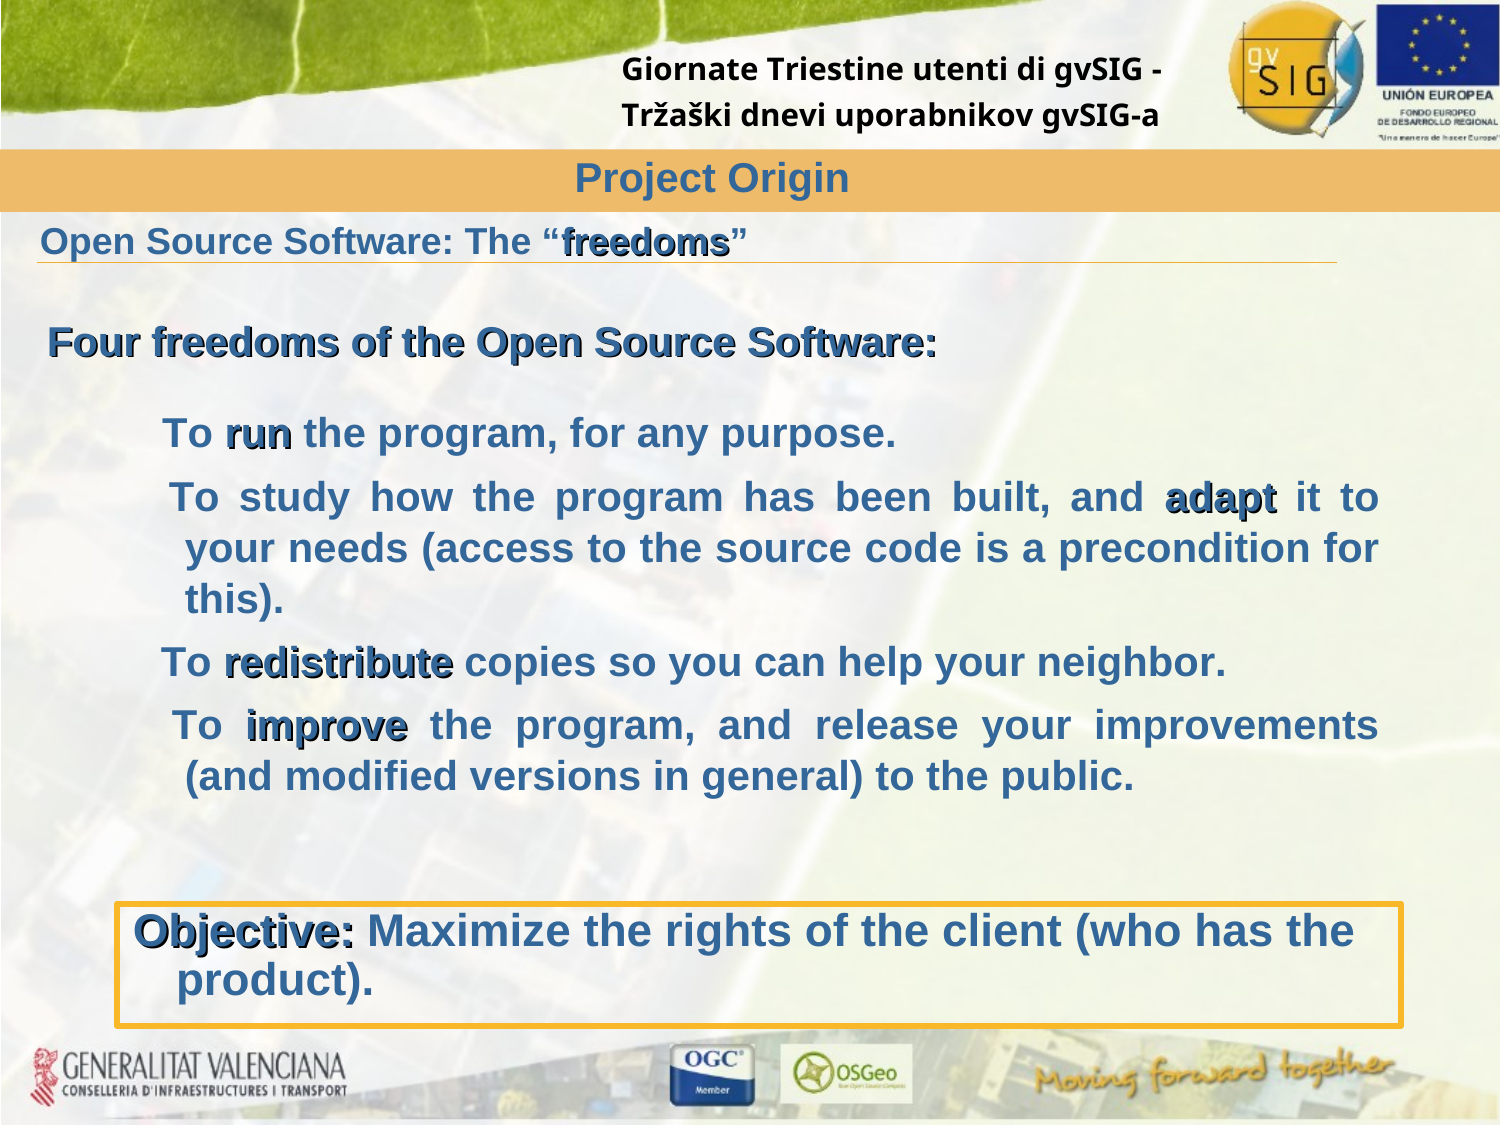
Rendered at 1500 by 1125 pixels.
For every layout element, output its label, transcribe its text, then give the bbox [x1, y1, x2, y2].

picture [1, 0, 1500, 149]
list To run the program, for any purpose. To study how the program has been built, and adapt it to your needs (access to the source code is a precondition for this). To redistribute copies so you can help your neighbor. To improve the program, and release your improvements (and modified versions in general) to the public. [113, 401, 1380, 919]
text_box Open Source Software: The “freedoms” [24, 219, 946, 274]
text_box Project Origin [0, 149, 1426, 219]
picture [1, 212, 1500, 1125]
list Objective: Maximize the rights of the client (who has the product). [117, 903, 1402, 1026]
list Four freedoms of the Open Source Software: [46, 320, 1308, 381]
